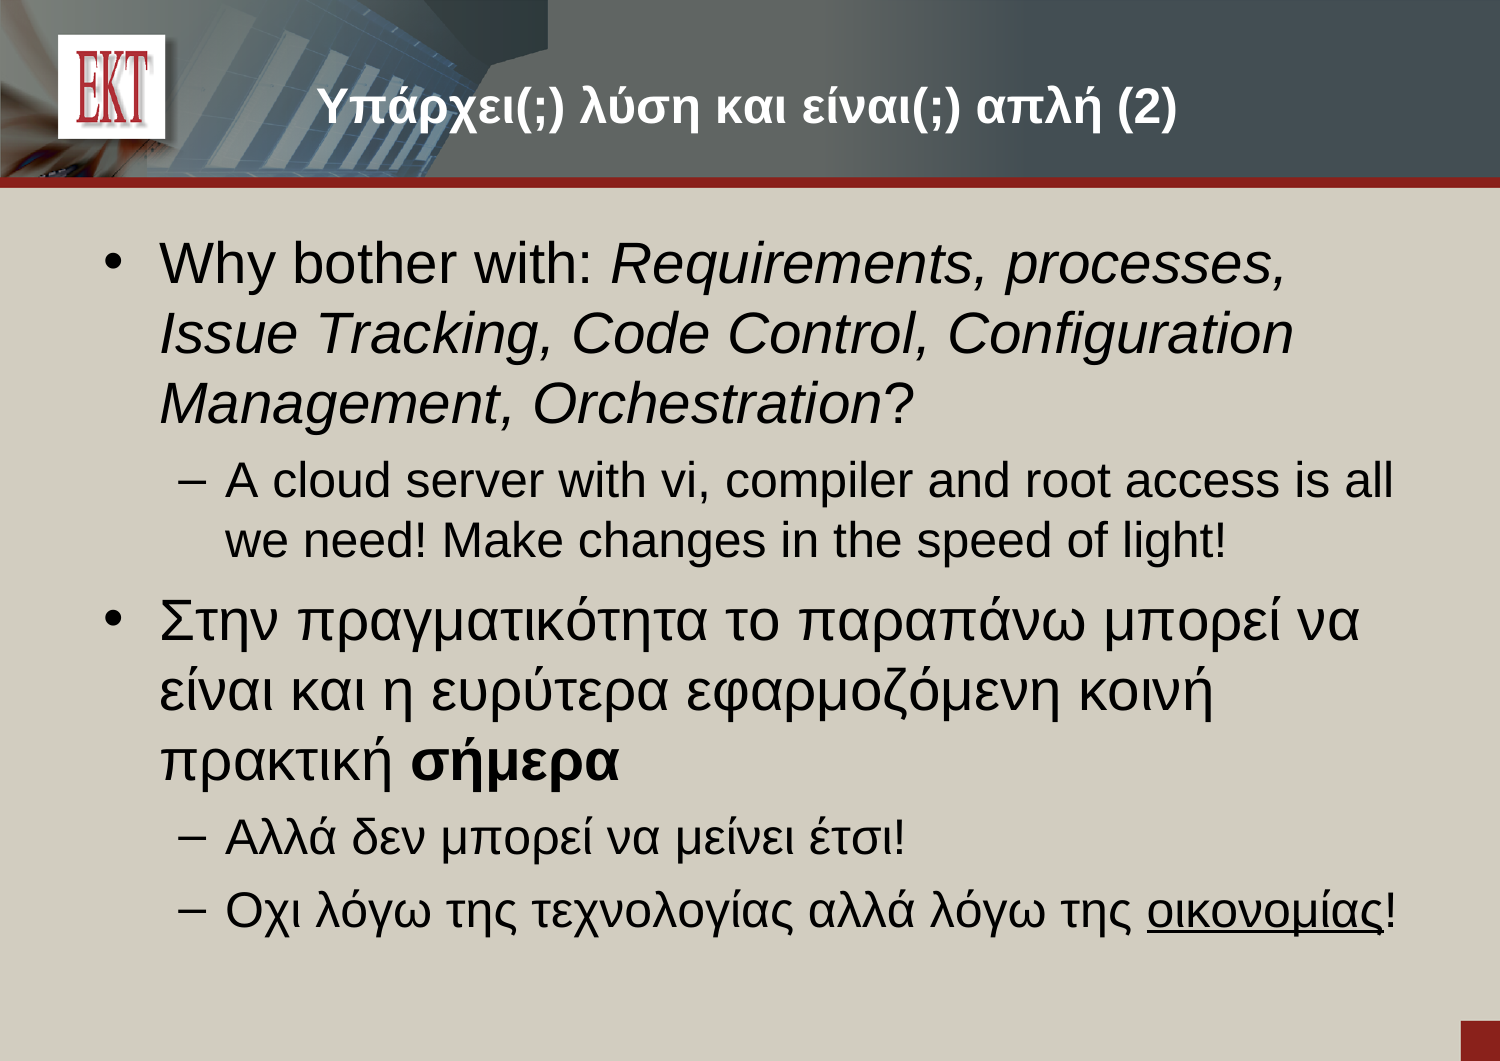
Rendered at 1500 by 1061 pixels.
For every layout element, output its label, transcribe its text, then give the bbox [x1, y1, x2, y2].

title Υπάρχει(;) λύση και είναι(;) απλή (2) [301, 42, 1426, 165]
picture [0, 0, 1500, 1061]
list Why bother with: Requirements, processes, Issue Tracking, Code Control, Configuration Management, Orchestration? A cloud server with vi, compiler and root access is all we need! Make changes in the speed of light! Στην πραγματικότητα το παραπάνω μπορεί να είναι και η ευρύτερα εφαρμοζόμενη κοινή πρακτική σήμερα Αλλά δεν μπορεί να μείνει έτσι! Οχι λόγω της τεχνολογίας αλλά λόγω της οικονομίας! [88, 217, 1439, 945]
